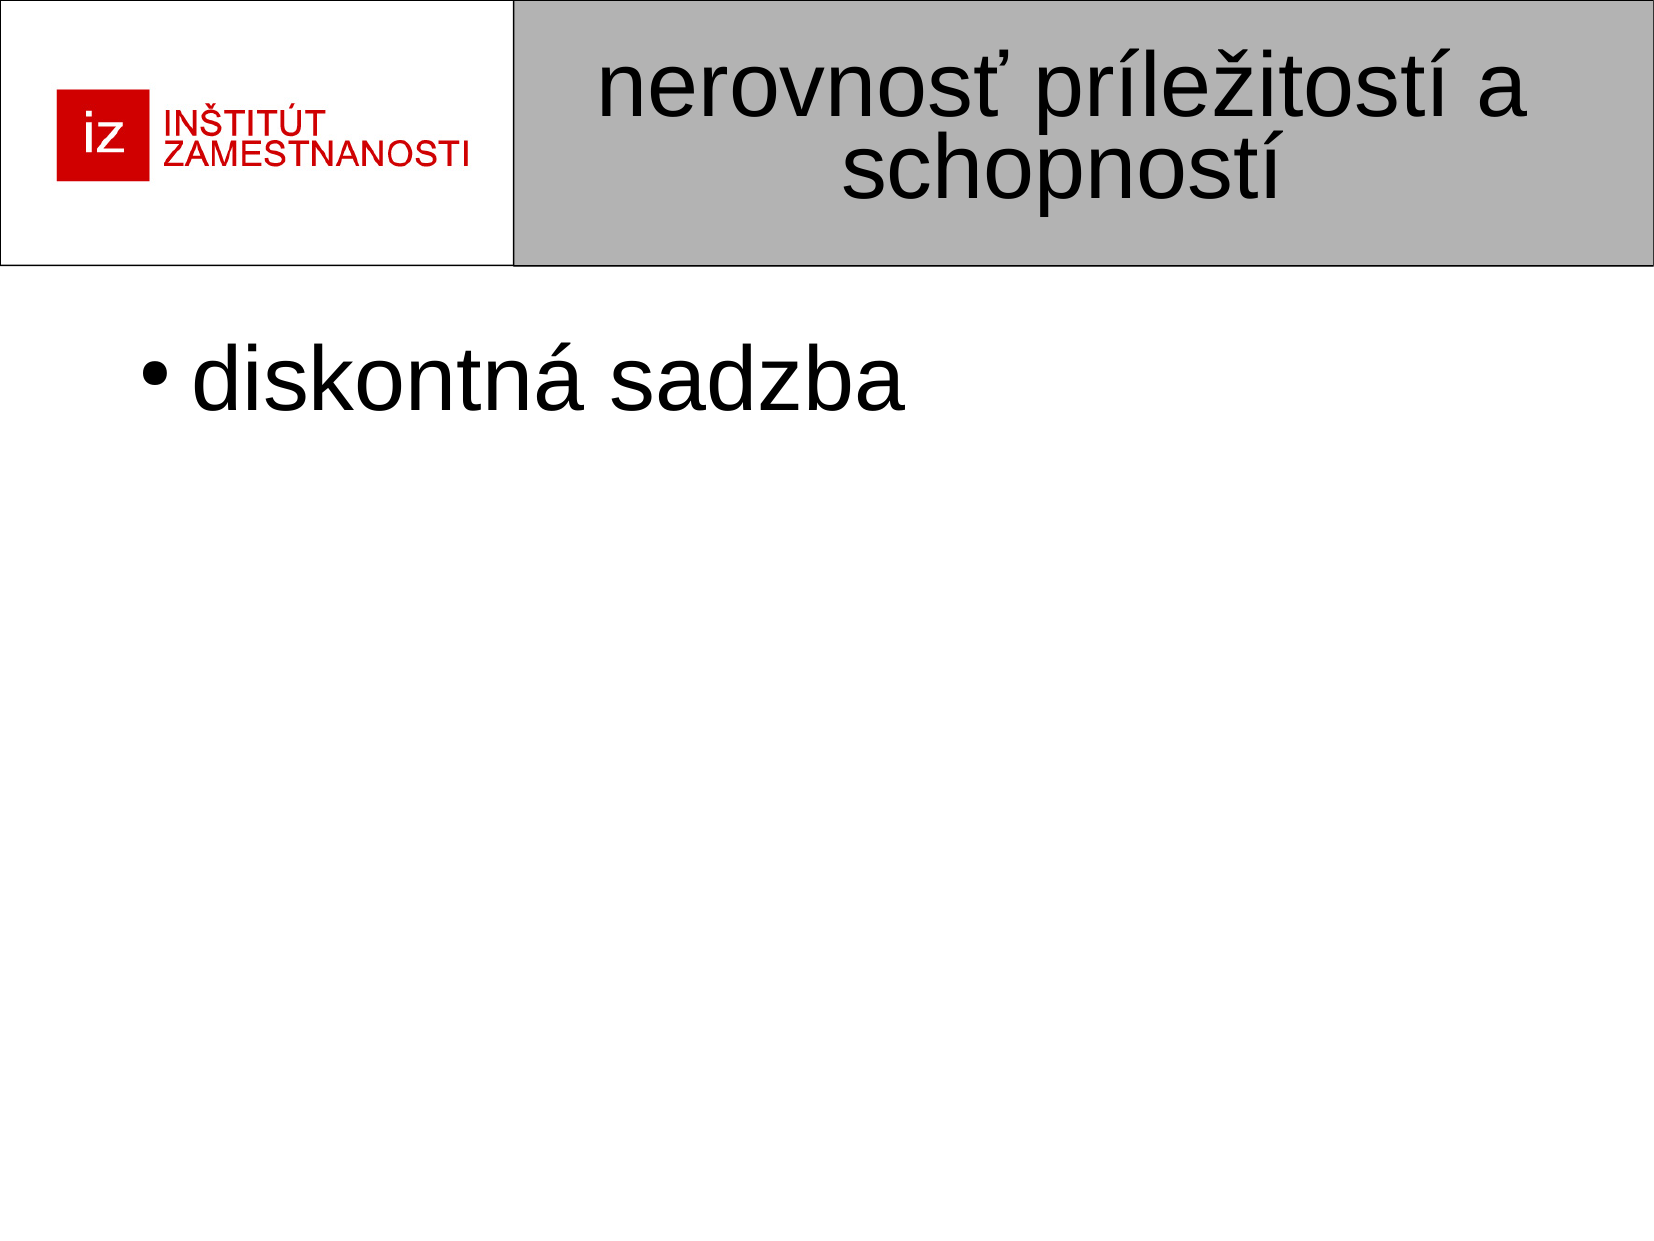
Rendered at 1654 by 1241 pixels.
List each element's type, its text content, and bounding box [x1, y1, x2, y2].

list diskontná sadzba [121, 344, 1533, 1112]
title nerovnosť príležitostí a schopností [561, 37, 1565, 229]
picture [5, 8, 512, 257]
